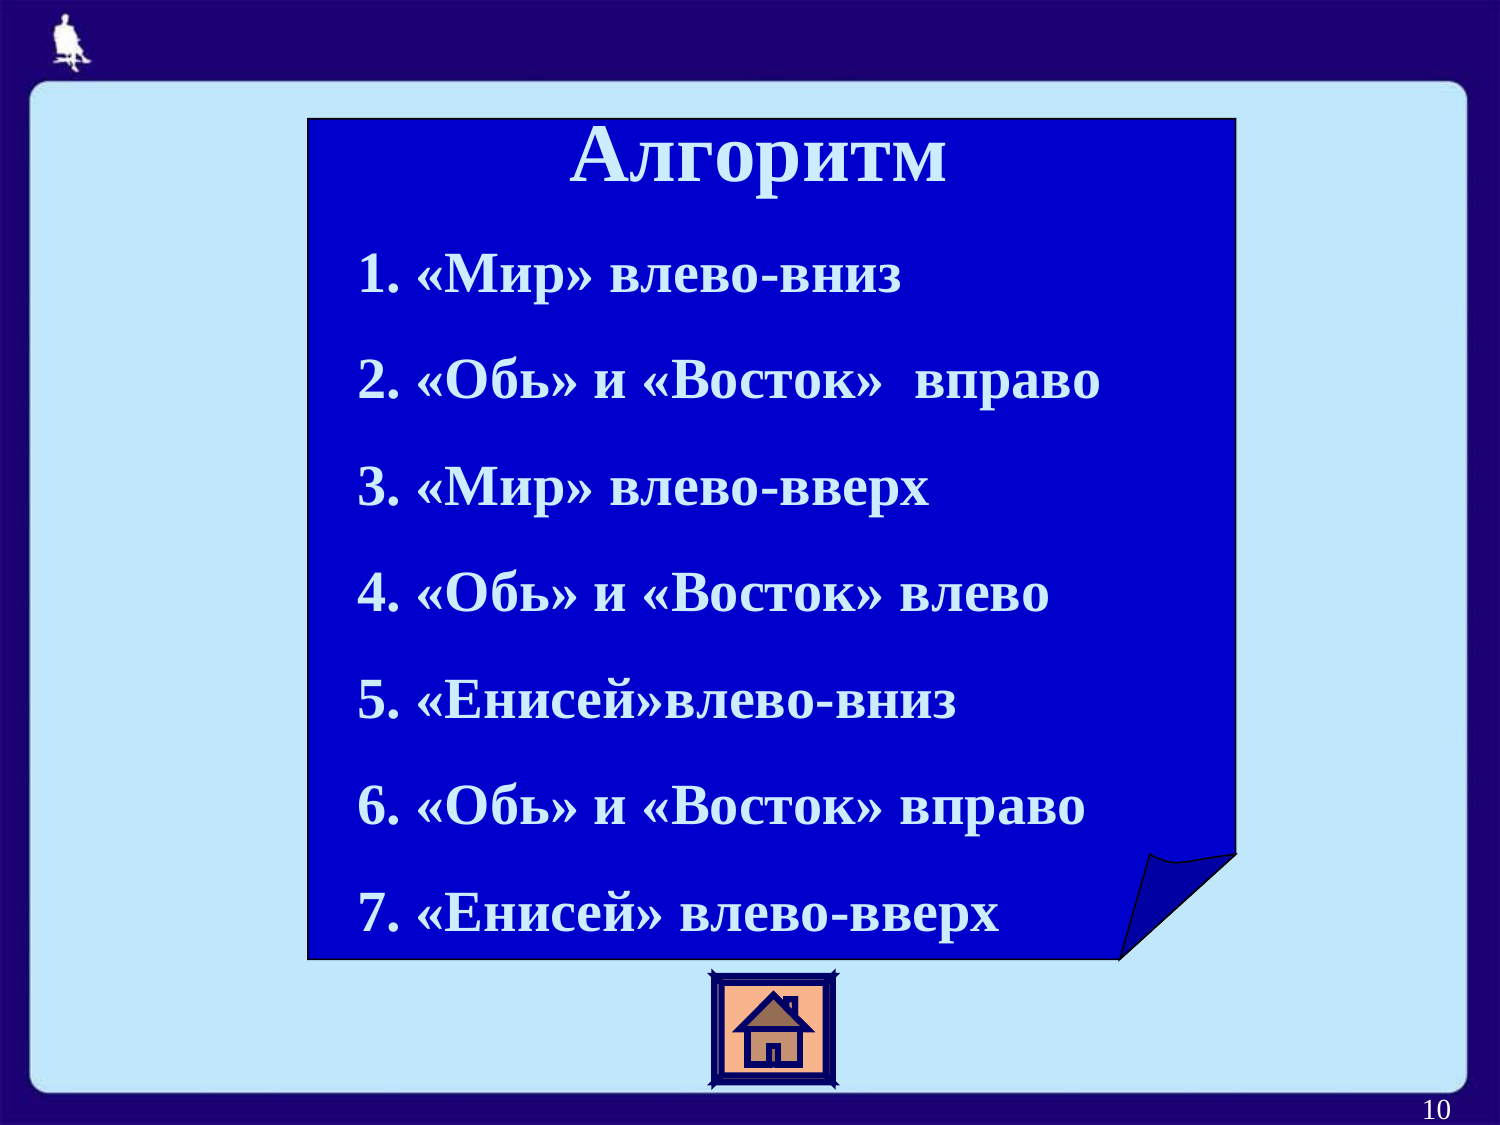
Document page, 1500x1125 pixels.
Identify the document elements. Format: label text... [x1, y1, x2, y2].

text_box Алгоритм «Мир» влево-вниз «Обь» и «Восток» вправо «Мир» влево-вверх «Обь» и «Восток» влево «Енисей»влево-вниз «Обь» и «Восток» вправо «Енисей» влево-вверх [183, 90, 1305, 951]
text_box [307, 951, 1129, 960]
picture [0, 0, 1500, 1125]
text_box [715, 976, 833, 1083]
text_box <номер> [1116, 1082, 1467, 1125]
